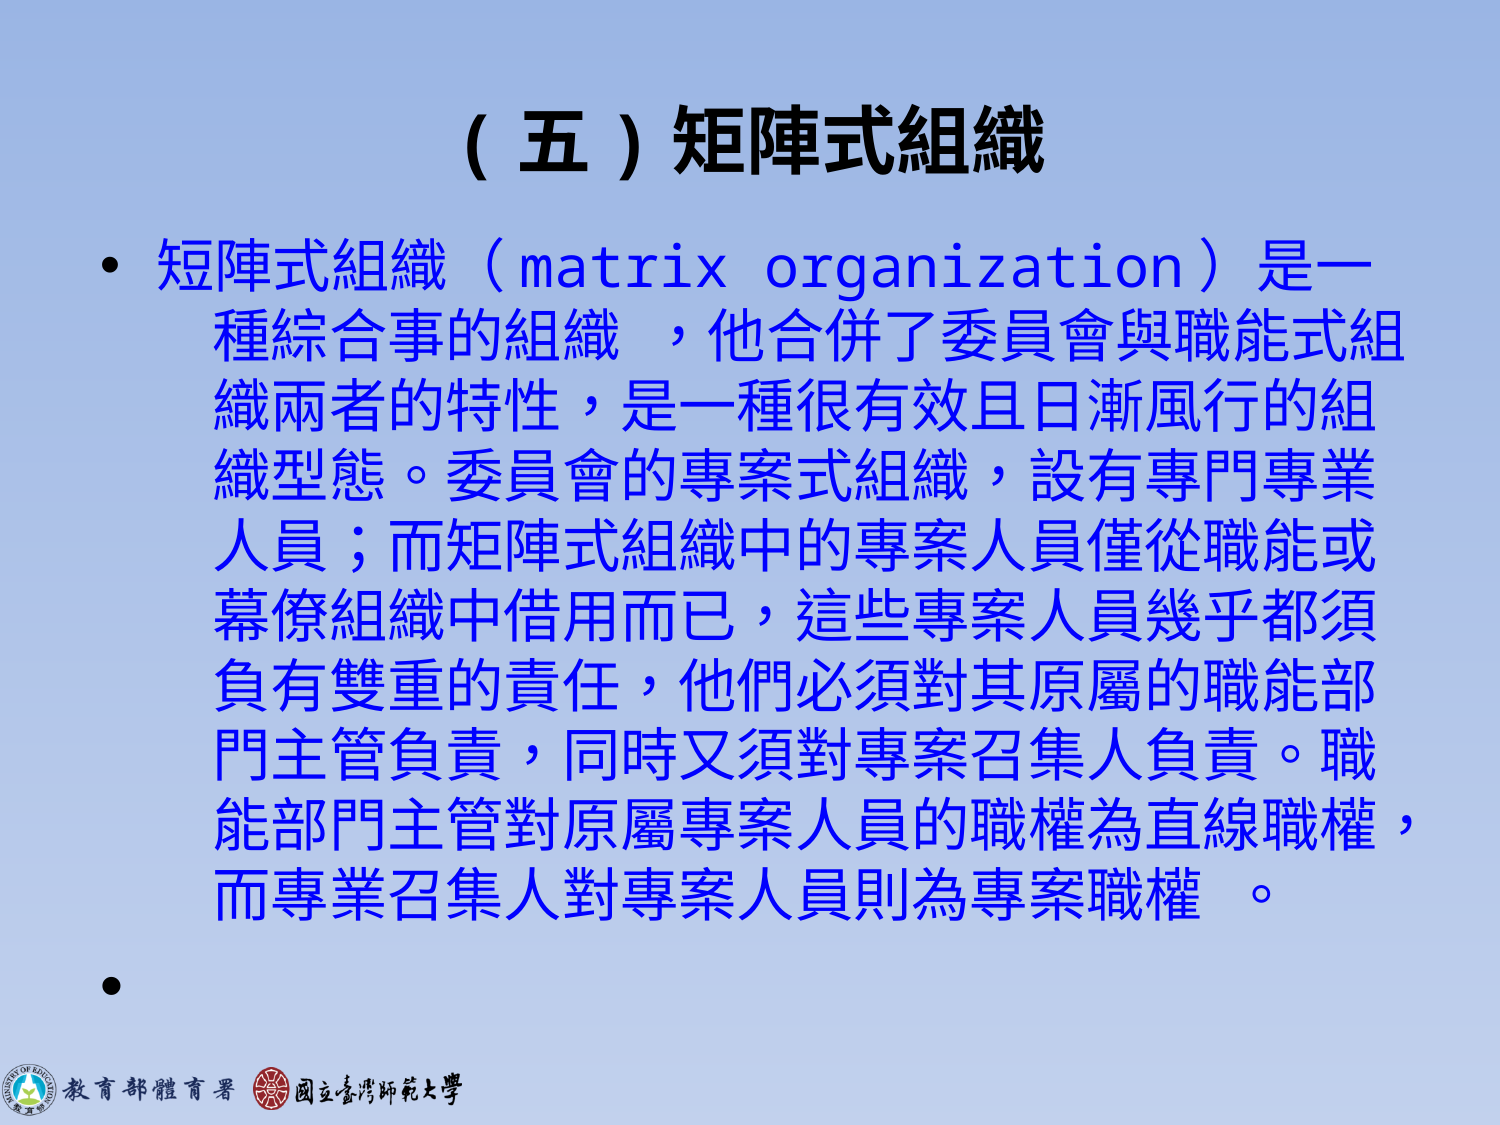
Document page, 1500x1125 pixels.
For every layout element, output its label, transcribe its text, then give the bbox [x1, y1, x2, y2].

list 短陣式組織（matrix organization）是一種綜合事的組織 ，他合併了委員會與職能式組織兩者的特性，是一種很有效且日漸風行的組織型態。委員會的專案式組織，設有專門專業人員；而矩陣式組織中的專案人員僅從職能或幕僚組織中借用而已，這些專案人員幾乎都須負有雙重的責任，他們必須對其原屬的職能部門主管負責，同時又須對專案召集人負責。職能部門主管對原屬專案人員的職權為直線職權，而專業召集人對專案人員則為專案職權 。 [85, 222, 1436, 965]
title (五)矩陣式組織 [75, 45, 1426, 233]
